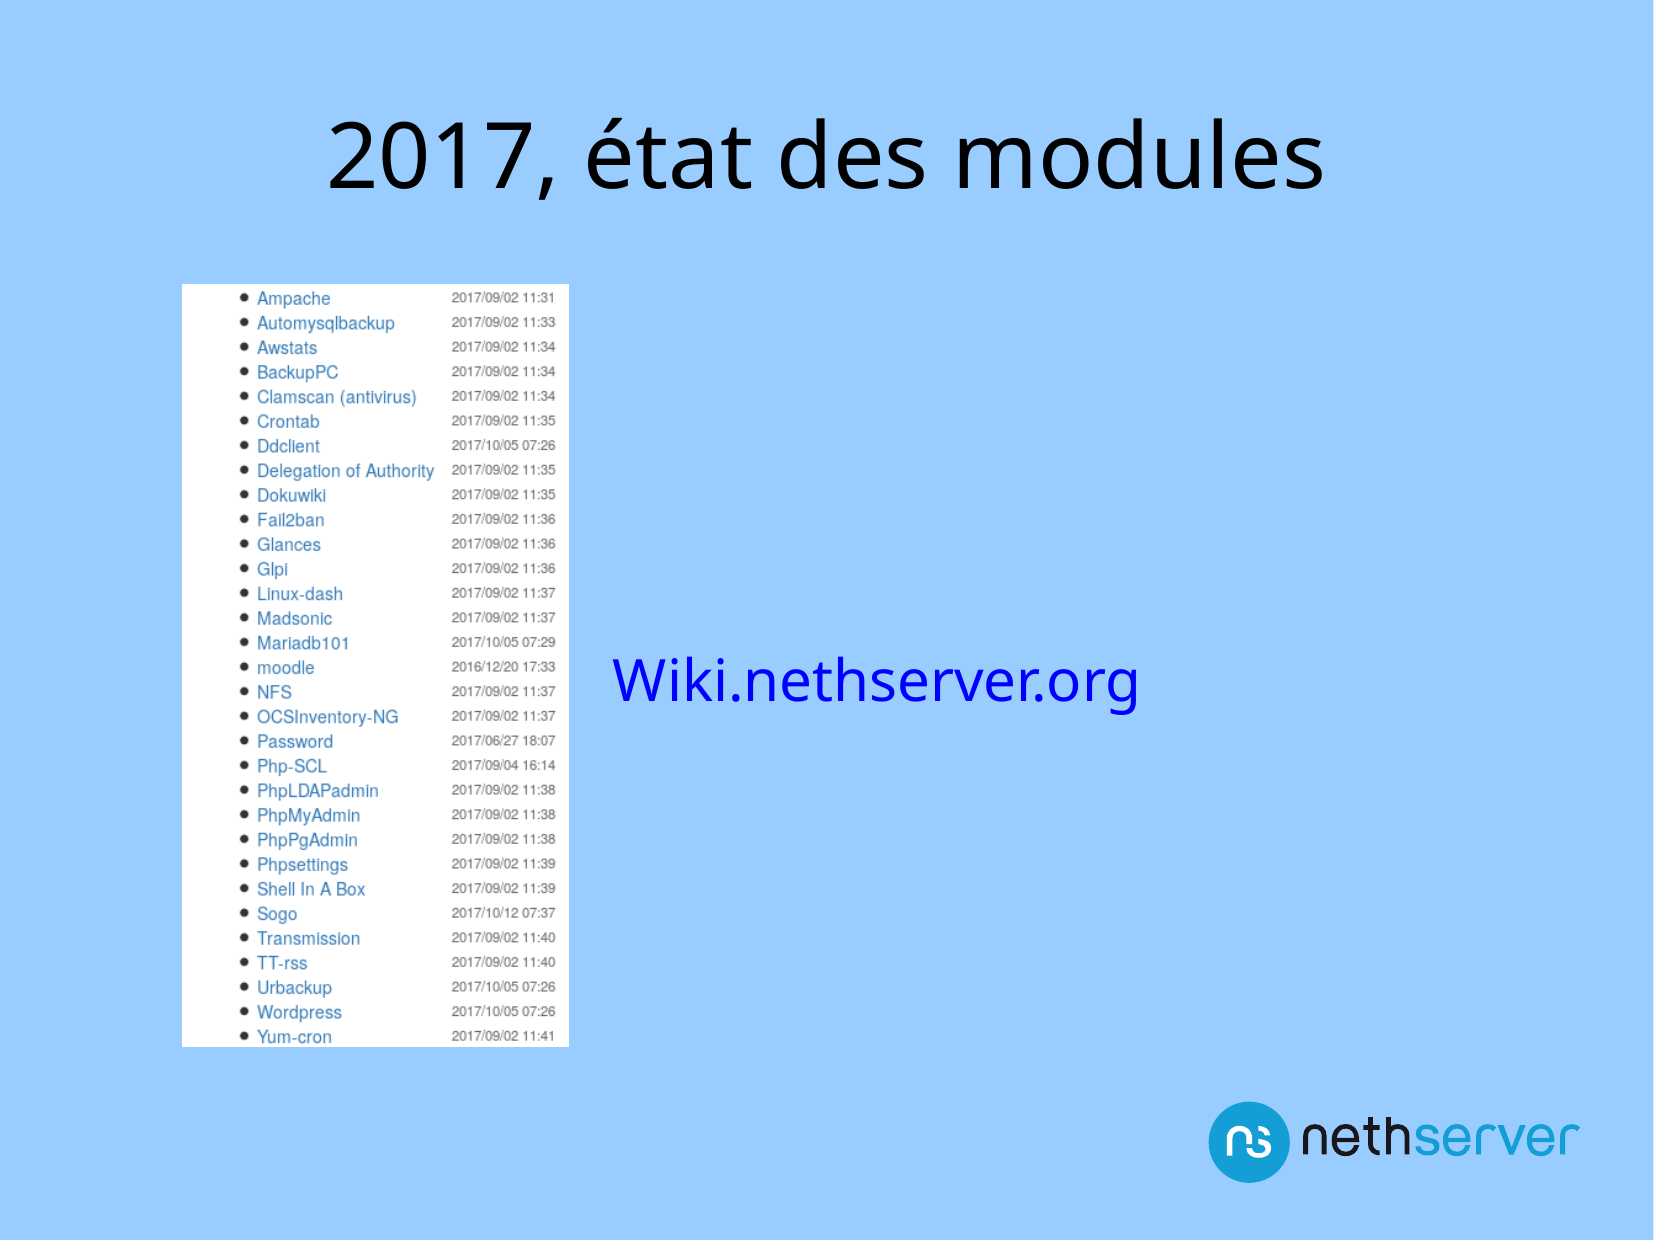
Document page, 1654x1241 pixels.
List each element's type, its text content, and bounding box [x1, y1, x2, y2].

title 2017, état des modules [82, 49, 1571, 257]
text_box Wiki.nethserver.org [598, 631, 1576, 788]
picture [1015, 921, 1654, 1241]
picture [182, 284, 569, 1047]
